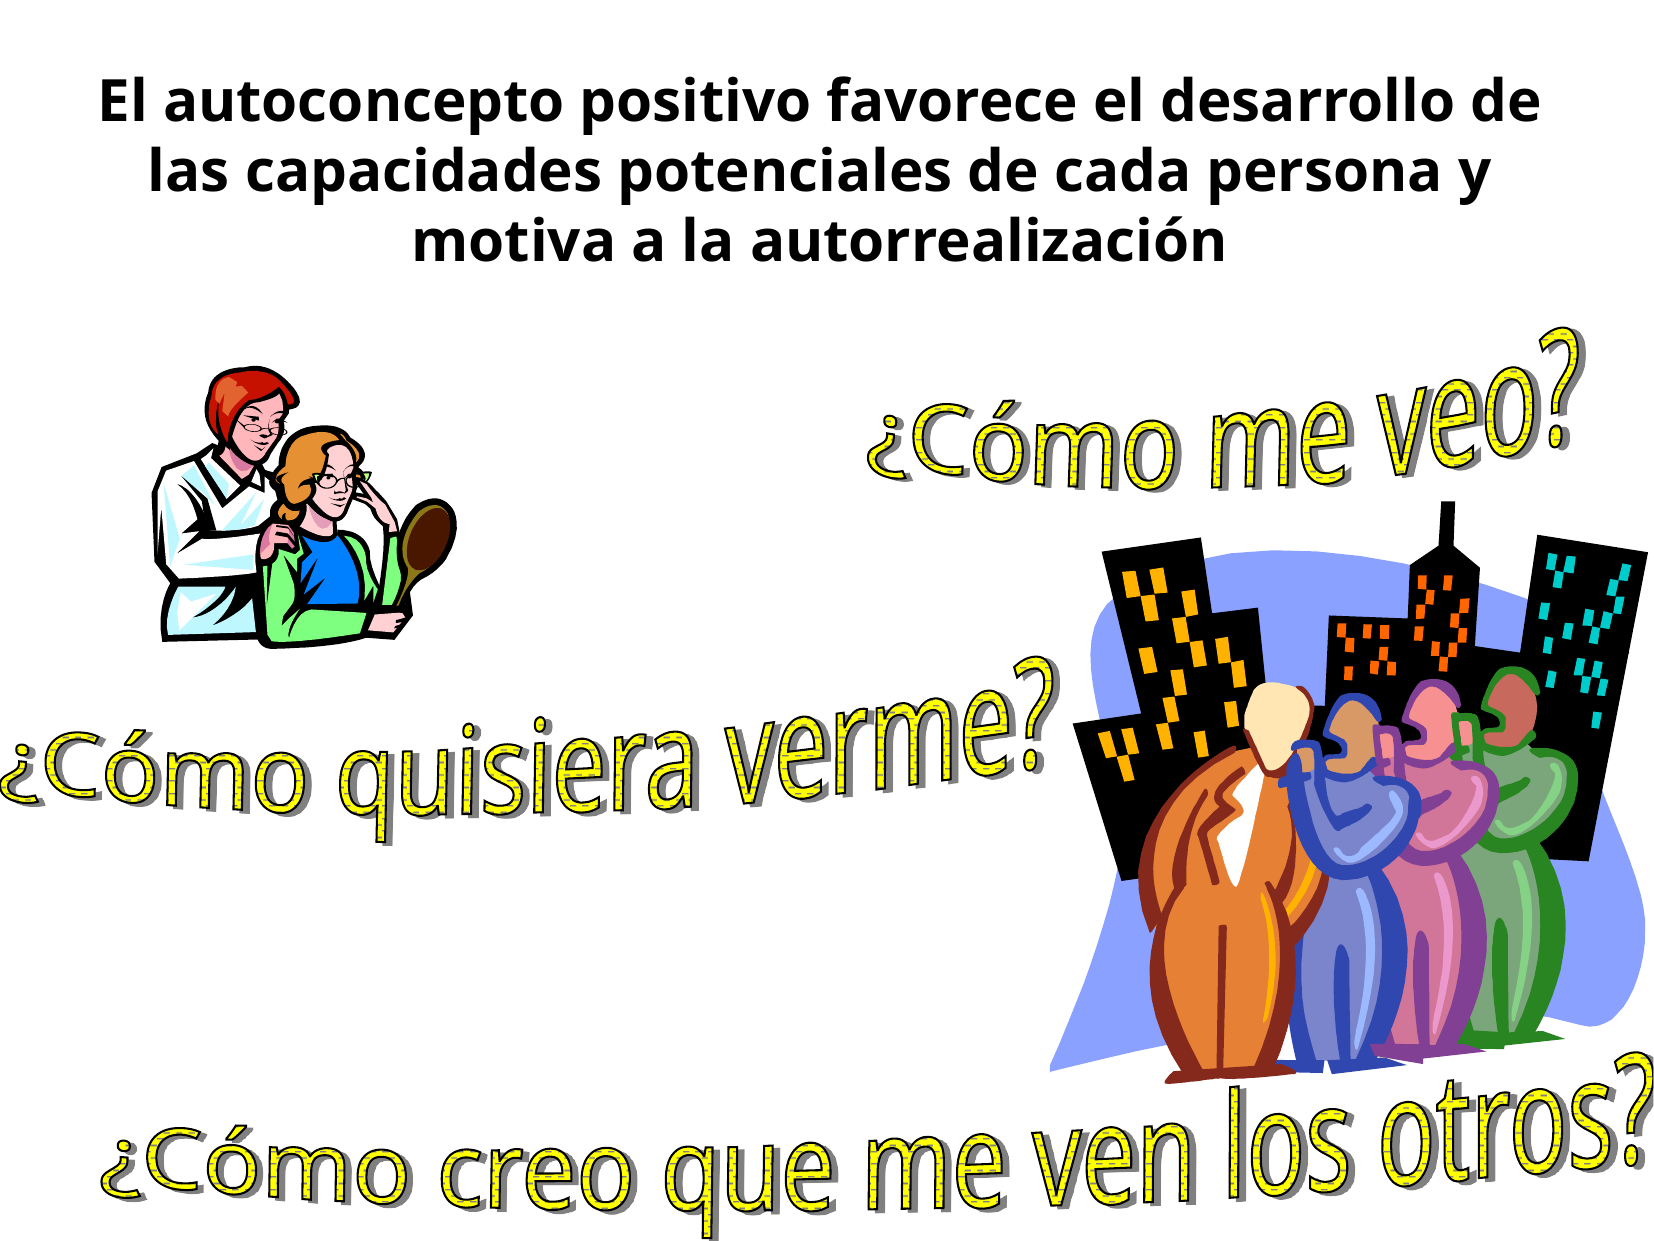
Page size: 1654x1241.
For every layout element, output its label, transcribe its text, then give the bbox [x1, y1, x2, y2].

text_box ¿Cómo quisiera verme? [724, 722, 774, 804]
text_box ¿Cómo creo que me ven los otros? [1251, 1114, 1301, 1196]
text_box ¿Cómo creo que me ven los otros? [1514, 1090, 1563, 1175]
text_box ¿Cómo creo que me ven los otros? [1627, 1090, 1652, 1134]
text_box ¿Cómo quisiera verme? [402, 749, 448, 816]
text_box ¿Cómo quisiera verme? [963, 690, 1009, 776]
text_box ¿Cómo creo que me ven los otros? [1144, 1123, 1189, 1203]
text_box ¿Cómo quisiera verme? [534, 742, 544, 813]
text_box ¿Cómo quisiera verme? [0, 761, 38, 804]
text_box ¿Cómo creo que me ven los otros? [868, 1136, 944, 1210]
text_box ¿Cómo quisiera verme? [484, 744, 522, 815]
text_box ¿Cómo me veo? [974, 423, 1023, 482]
text_box ¿Cómo me veo? [1125, 420, 1174, 490]
text_box ¿Cómo creo que me ven los otros? [727, 1145, 773, 1212]
text_box ¿Cómo creo que me ven los otros? [101, 1157, 140, 1198]
text_box ¿Cómo creo que me ven los otros? [581, 1147, 630, 1211]
text_box ¿Cómo quisiera verme? [167, 753, 243, 810]
text_box ¿Cómo quisiera verme? [836, 708, 867, 794]
text_box ¿Cómo creo que me ven los otros? [1437, 1090, 1469, 1182]
text_box ¿Cómo me veo? [993, 400, 1015, 418]
text_box ¿Cómo creo que me ven los otros? [269, 1147, 345, 1202]
text_box ¿Cómo creo que me ven los otros? [1572, 1090, 1610, 1170]
text_box El autoconcepto positivo favorece el desarrollo de las capacidades potenciales de cada persona y motiva a la autorrealización [55, 55, 1585, 281]
picture [151, 344, 466, 649]
text_box ¿Cómo me veo? [1035, 423, 1113, 488]
text_box ¿Cómo creo que me ven los otros? [207, 1145, 257, 1195]
text_box ¿Cómo me veo? [1485, 367, 1534, 457]
text_box ¿Cómo me veo? [1212, 409, 1289, 488]
text_box ¿Cómo me veo? [1539, 327, 1578, 414]
text_box ¿Cómo quisiera verme? [45, 732, 99, 798]
text_box ¿Cómo quisiera verme? [255, 752, 305, 813]
text_box ¿Cómo creo que me ven los otros? [441, 1149, 481, 1208]
text_box ¿Cómo quisiera verme? [340, 751, 387, 843]
text_box ¿Cómo me veo? [913, 404, 968, 475]
text_box ¿Cómo creo que me ven los otros? [785, 1142, 831, 1212]
text_box ¿Cómo creo que me ven los otros? [665, 1146, 713, 1239]
text_box ¿Cómo creo que me ven los otros? [147, 1128, 200, 1191]
text_box ¿Cómo me veo? [1377, 387, 1427, 475]
text_box ¿Cómo quisiera verme? [648, 731, 692, 810]
text_box ¿Cómo creo que me ven los otros? [1032, 1130, 1082, 1206]
text_box ¿Cómo creo que me ven los otros? [1229, 1090, 1239, 1198]
text_box ¿Cómo me veo? [1549, 425, 1562, 448]
text_box ¿Cómo quisiera verme? [556, 738, 602, 813]
text_box ¿Cómo quisiera verme? [462, 748, 473, 815]
text_box ¿Cómo quisiera verme? [1014, 656, 1049, 739]
text_box ¿Cómo creo que me ven los otros? [1382, 1101, 1431, 1187]
text_box ¿Cómo creo que me ven los otros? [526, 1148, 572, 1211]
text_box ¿Cómo creo que me ven los otros? [1310, 1109, 1348, 1193]
text_box ¿Cómo me veo? [1301, 402, 1347, 485]
picture [1049, 496, 1654, 1090]
text_box ¿Cómo creo que me ven los otros? [1086, 1127, 1132, 1205]
text_box ¿Cómo me veo? [868, 433, 906, 479]
text_box ¿Cómo creo que me ven los otros? [357, 1149, 406, 1205]
text_box ¿Cómo quisiera verme? [614, 734, 646, 811]
text_box ¿Cómo quisiera verme? [106, 750, 155, 803]
text_box ¿Cómo creo que me ven los otros? [1478, 1092, 1510, 1179]
text_box ¿Cómo quisiera verme? [779, 716, 824, 799]
text_box ¿Cómo me veo? [1431, 379, 1476, 468]
text_box ¿Cómo creo que me ven los otros? [490, 1149, 523, 1208]
text_box ¿Cómo creo que me ven los otros? [957, 1134, 1002, 1209]
text_box ¿Cómo quisiera verme? [876, 698, 951, 790]
